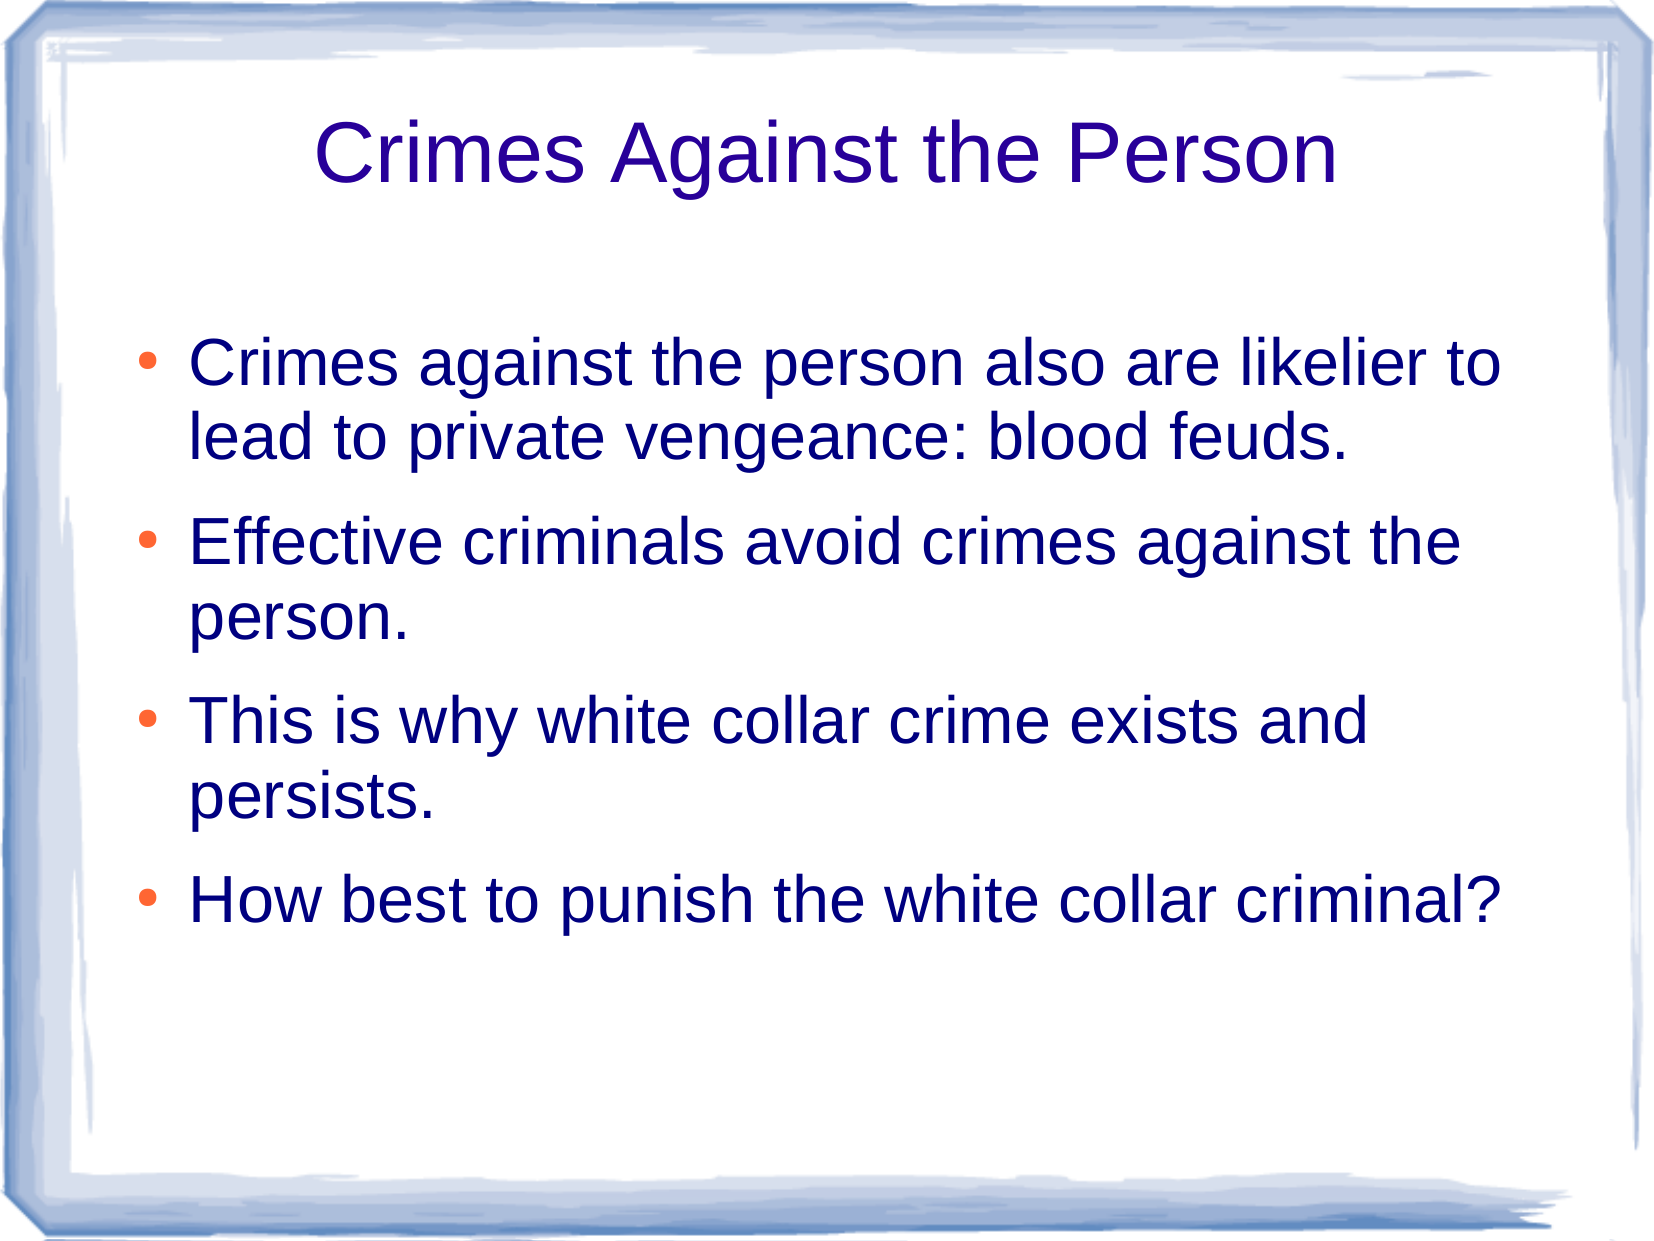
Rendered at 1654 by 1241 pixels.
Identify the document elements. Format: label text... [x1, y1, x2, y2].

title Crimes Against the Person [82, 49, 1571, 257]
picture [0, 0, 1654, 1241]
list Crimes against the person also are likelier to lead to private vengeance: blood feuds. Effective criminals avoid crimes against the person. This is why white collar crime exists and persists. How best to punish the white collar criminal? [118, 324, 1571, 1057]
